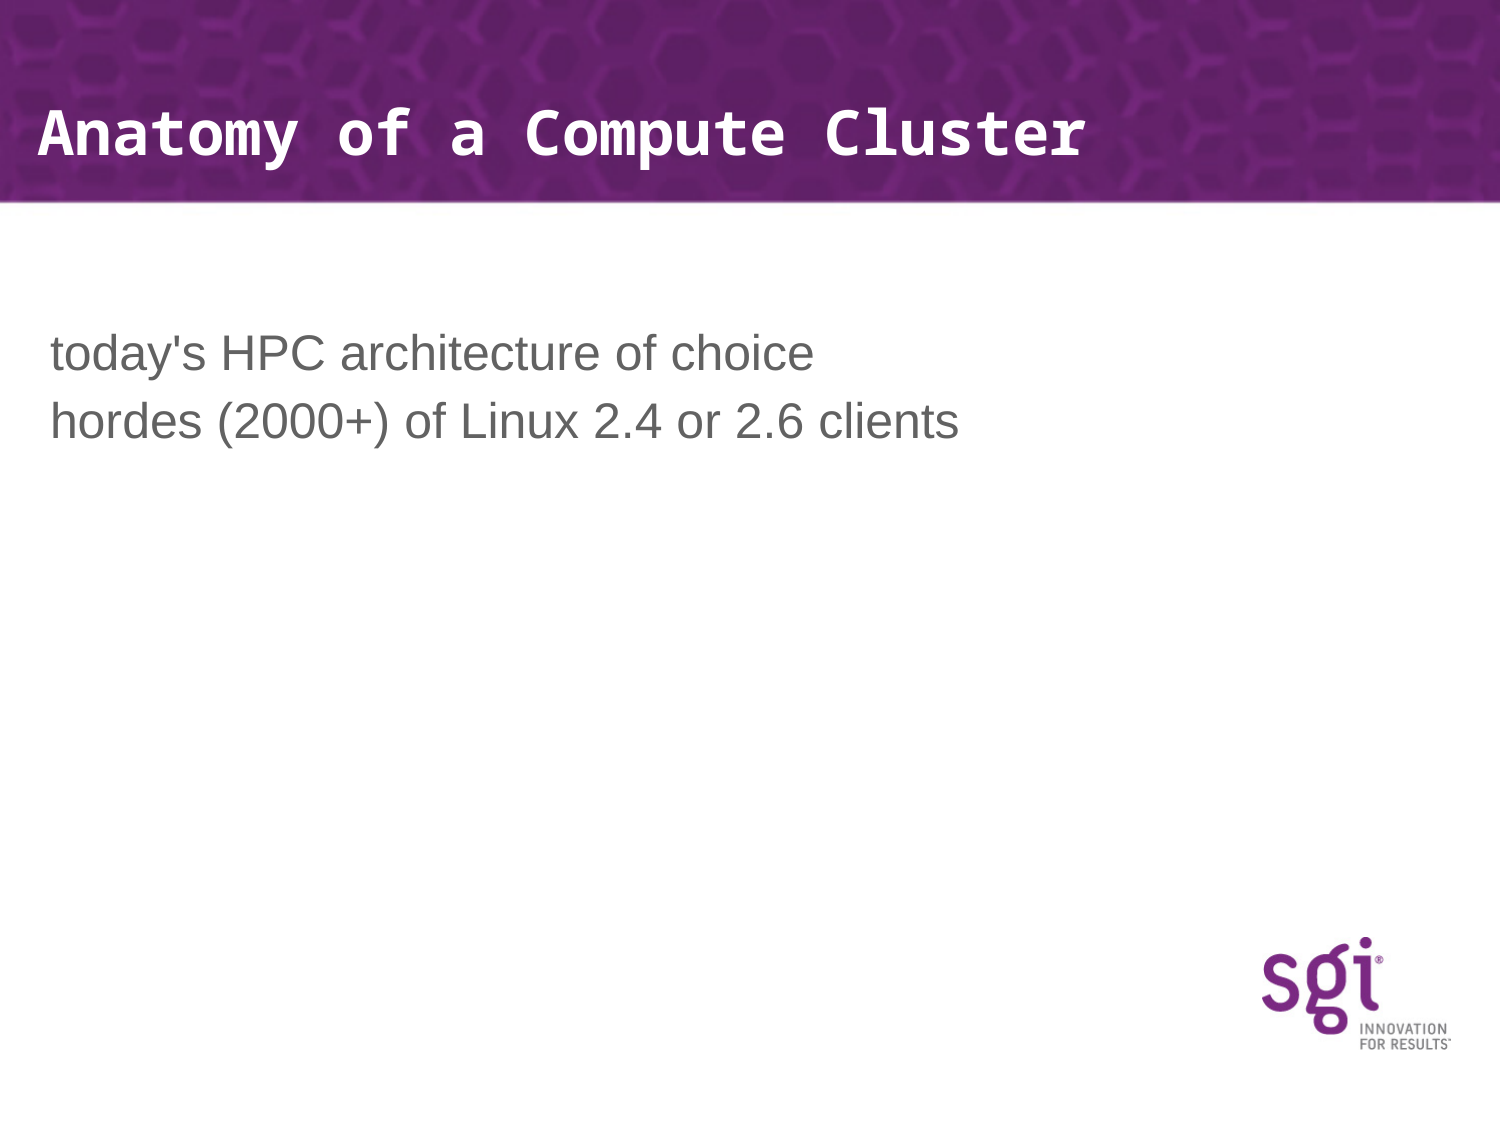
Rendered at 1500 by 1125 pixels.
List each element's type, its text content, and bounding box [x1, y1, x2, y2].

list today's HPC architecture of choice hordes (2000+) of Linux 2.4 or 2.6 clients [50, 324, 1326, 848]
picture [0, 0, 1500, 1050]
title Anatomy of a Compute Cluster [37, 37, 1313, 226]
